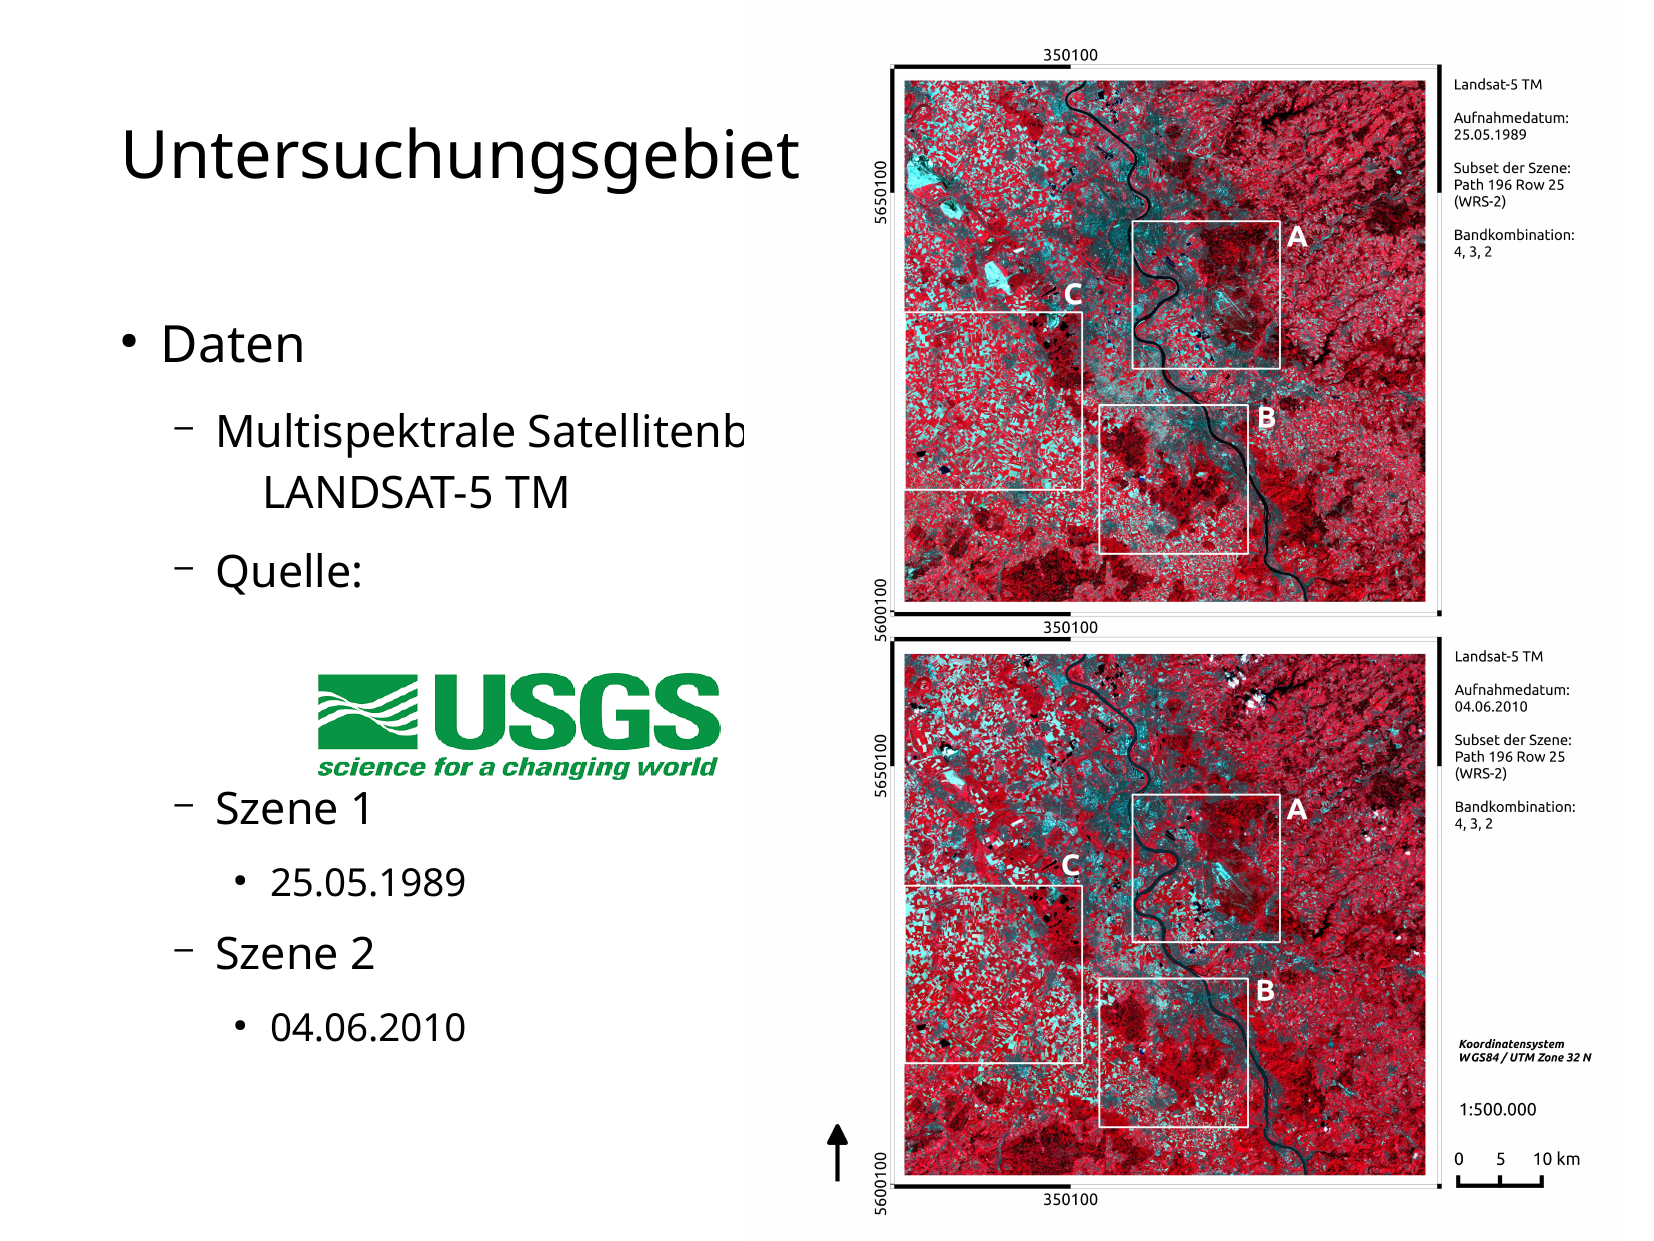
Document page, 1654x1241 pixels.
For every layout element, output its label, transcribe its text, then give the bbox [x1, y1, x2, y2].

picture [744, 1, 1621, 1241]
title Untersuchungsgebiet [82, 49, 839, 257]
list Daten Multispektrale Satellitenbilder LANDSAT-5 TM Quelle: Szene 1 25.05.1989 Szene 2 04.06.2010 [106, 307, 744, 1099]
picture [318, 673, 721, 780]
